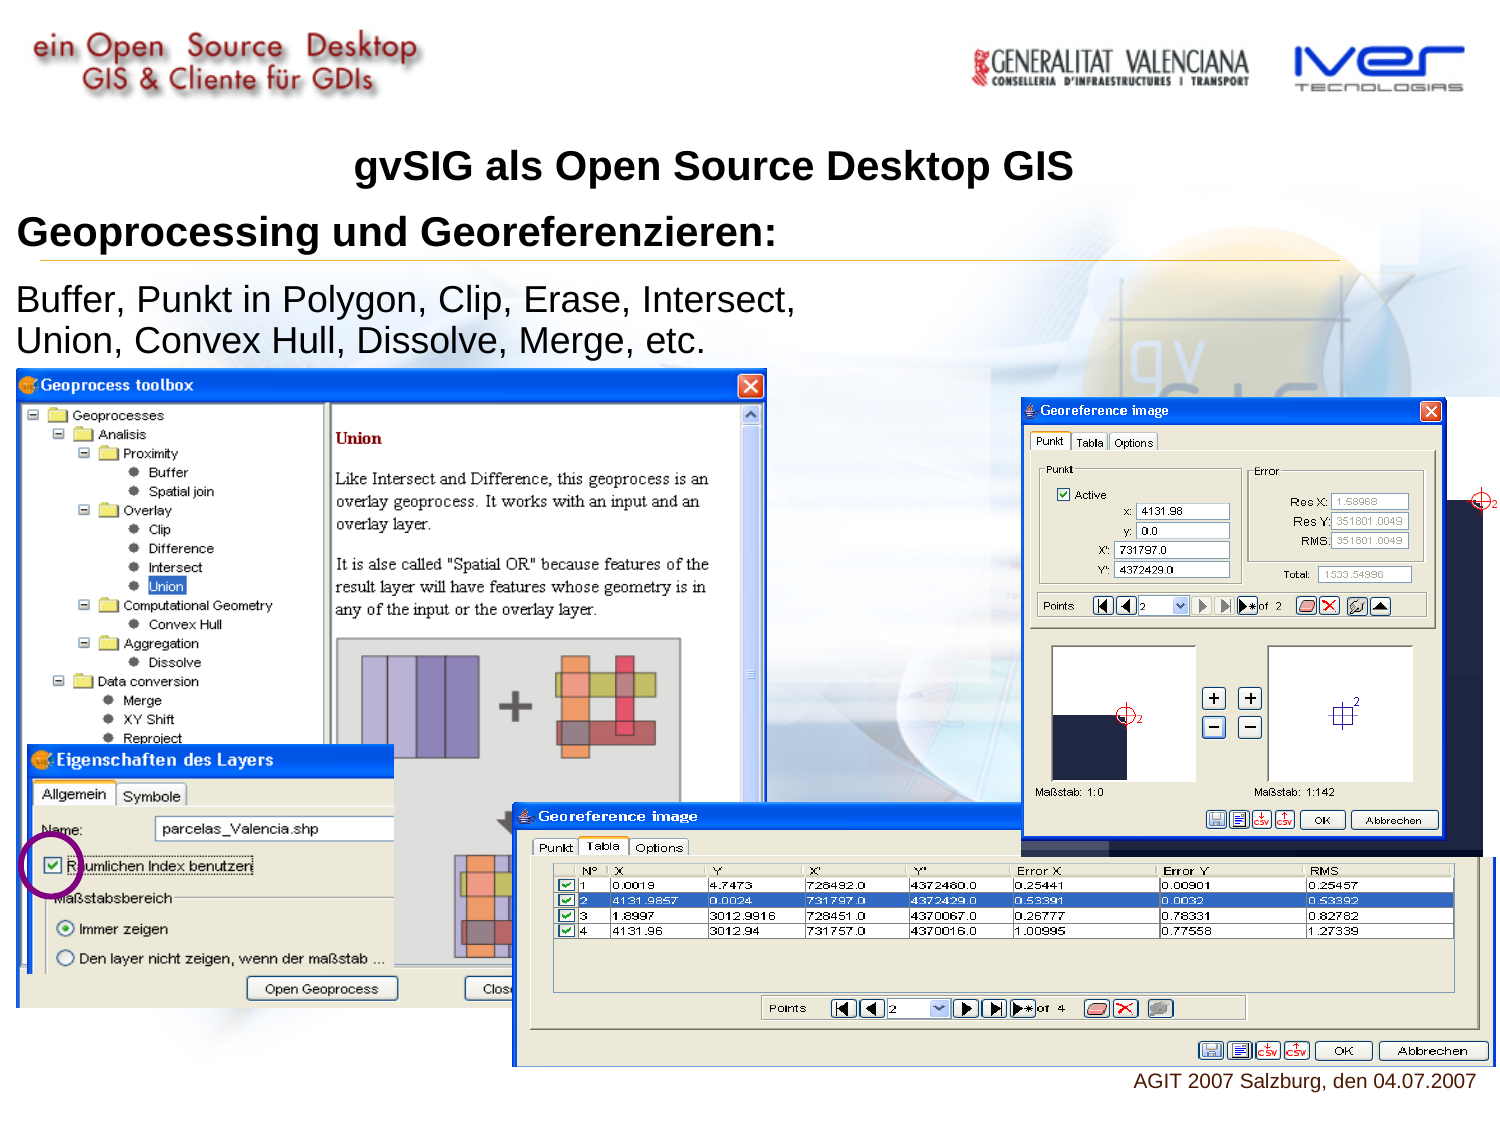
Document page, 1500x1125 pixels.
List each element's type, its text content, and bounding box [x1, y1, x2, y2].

text_box gvSIG als Open Source Desktop GIS [0, 137, 1429, 203]
text_box Buffer, Punkt in Polygon, Clip, Erase, Intersect, Union, Convex Hull, Dissolve, Merge, etc. [15, 280, 888, 364]
picture [0, 5, 1500, 1125]
text_box AGIT 2007 Salzburg, den 04.07.2007 [1133, 1070, 1478, 1094]
text_box Geoprocessing und Georeferenzieren: [1, 203, 1390, 263]
